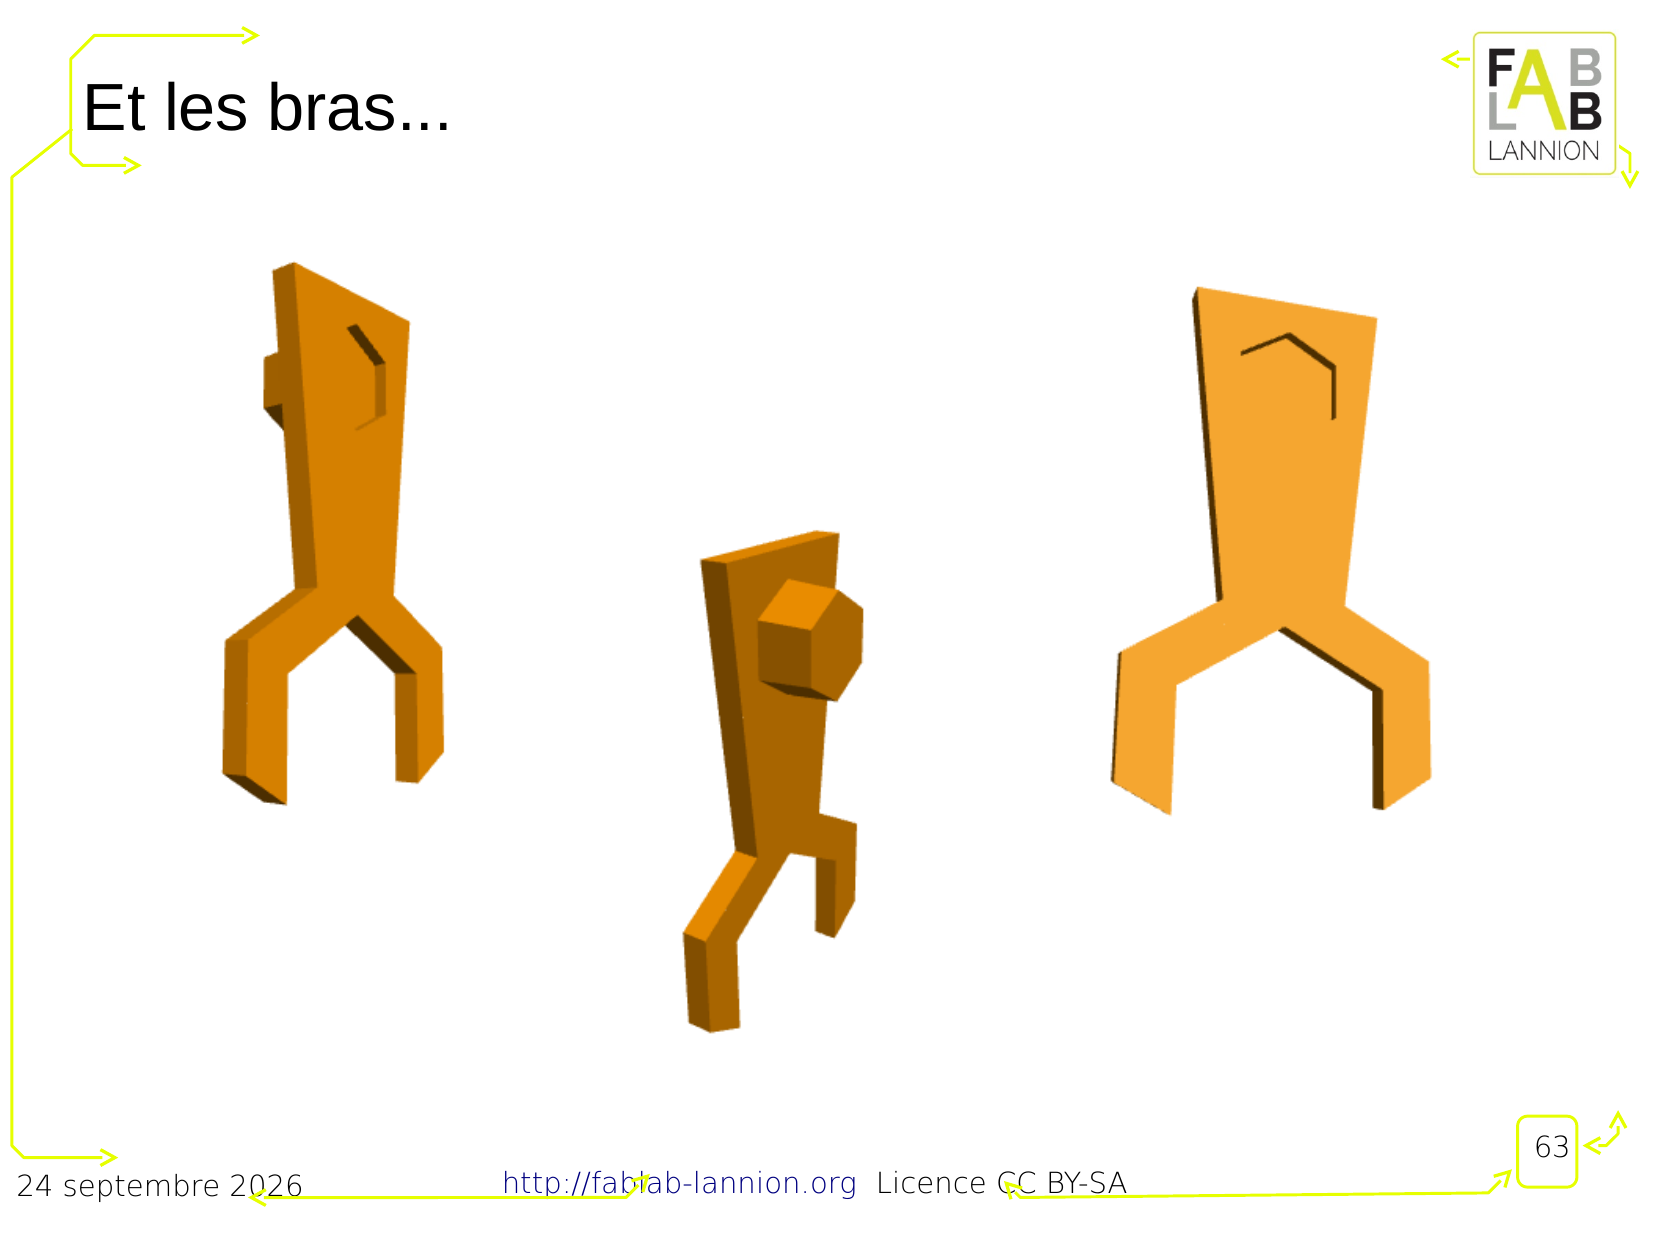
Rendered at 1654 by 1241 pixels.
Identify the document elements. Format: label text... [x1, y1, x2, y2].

picture [1470, 29, 1619, 178]
picture [212, 227, 463, 839]
title Et les bras... [82, 49, 1441, 166]
picture [1100, 259, 1465, 829]
picture [639, 507, 898, 1046]
